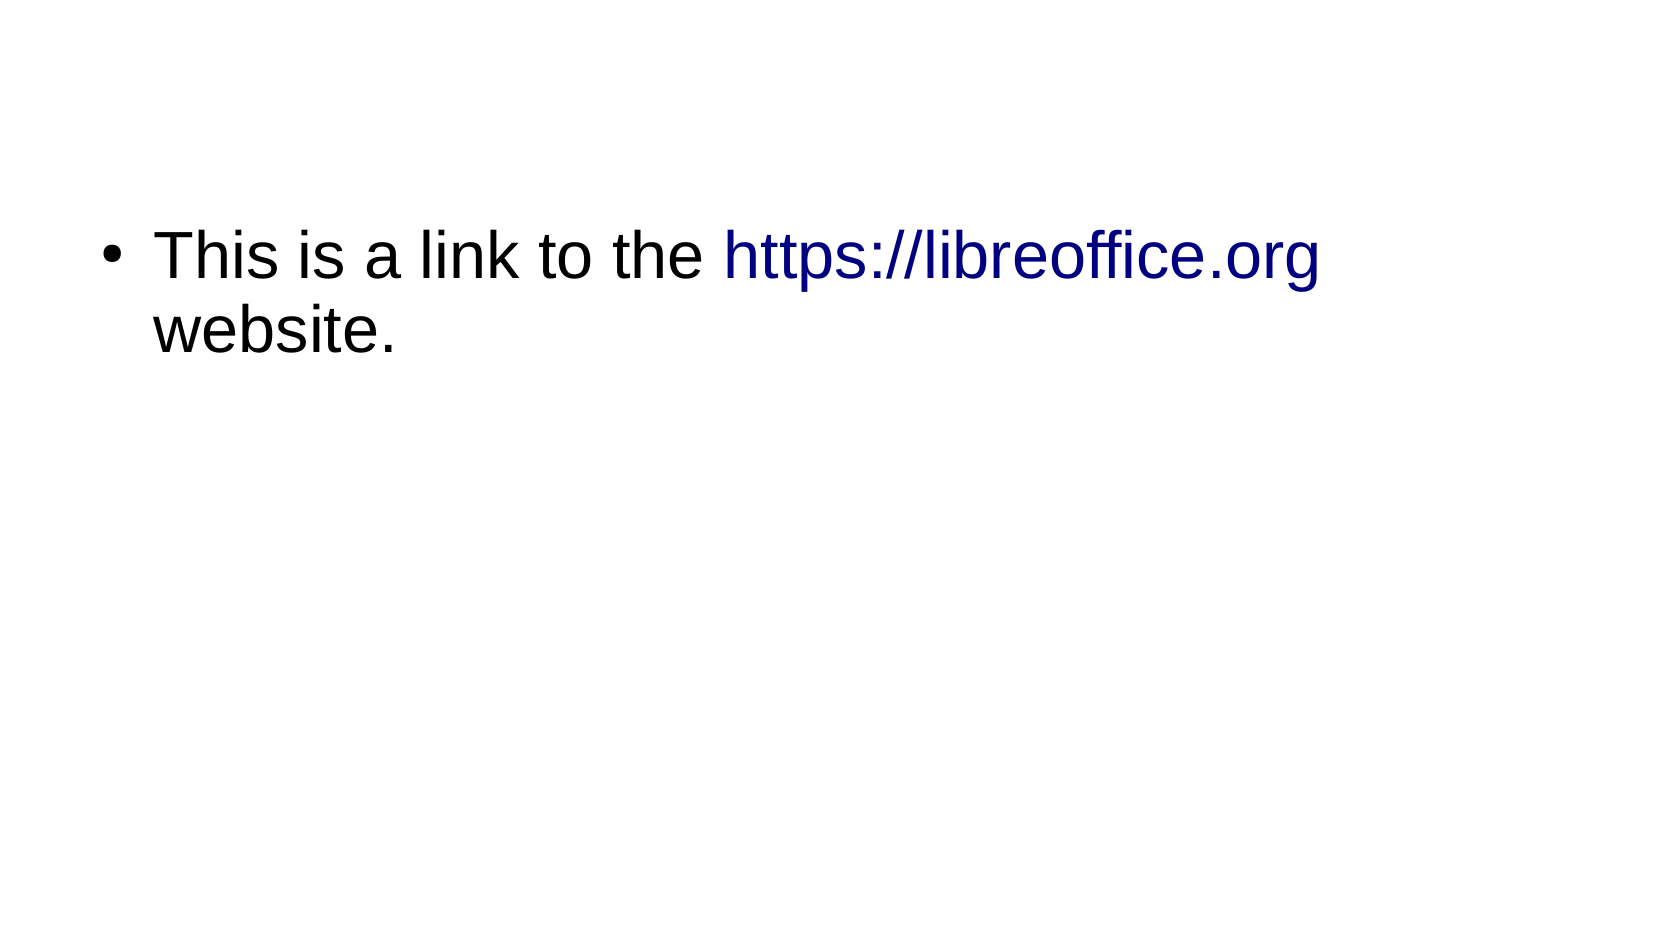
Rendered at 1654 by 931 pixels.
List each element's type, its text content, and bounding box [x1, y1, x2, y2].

list This is a link to the https://libreoffice.org website. [82, 217, 1571, 758]
